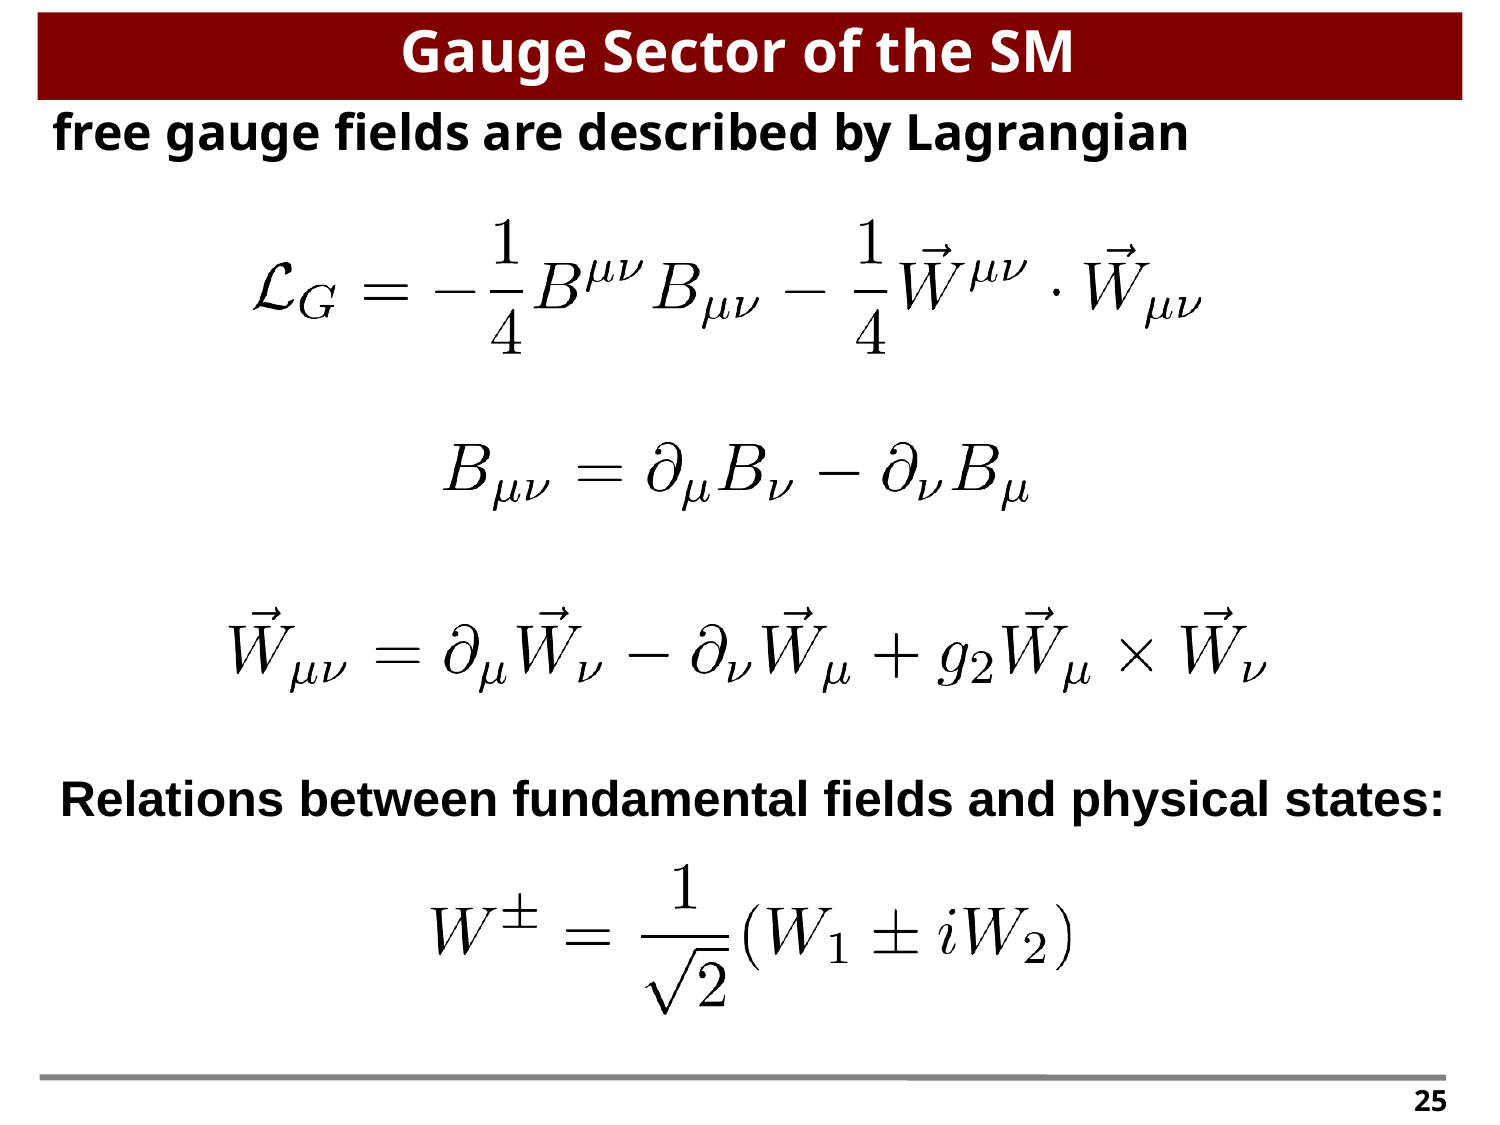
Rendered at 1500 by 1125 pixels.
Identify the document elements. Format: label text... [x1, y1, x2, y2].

text_box Relations between fundamental fields and physical states: [45, 758, 1471, 834]
picture [252, 219, 1202, 354]
list free gauge fields are described by Lagrangian [37, 99, 1444, 196]
picture [442, 442, 1029, 511]
picture [430, 864, 1071, 1015]
picture [228, 606, 1267, 693]
title Gauge Sector of the SM [132, 12, 1345, 96]
